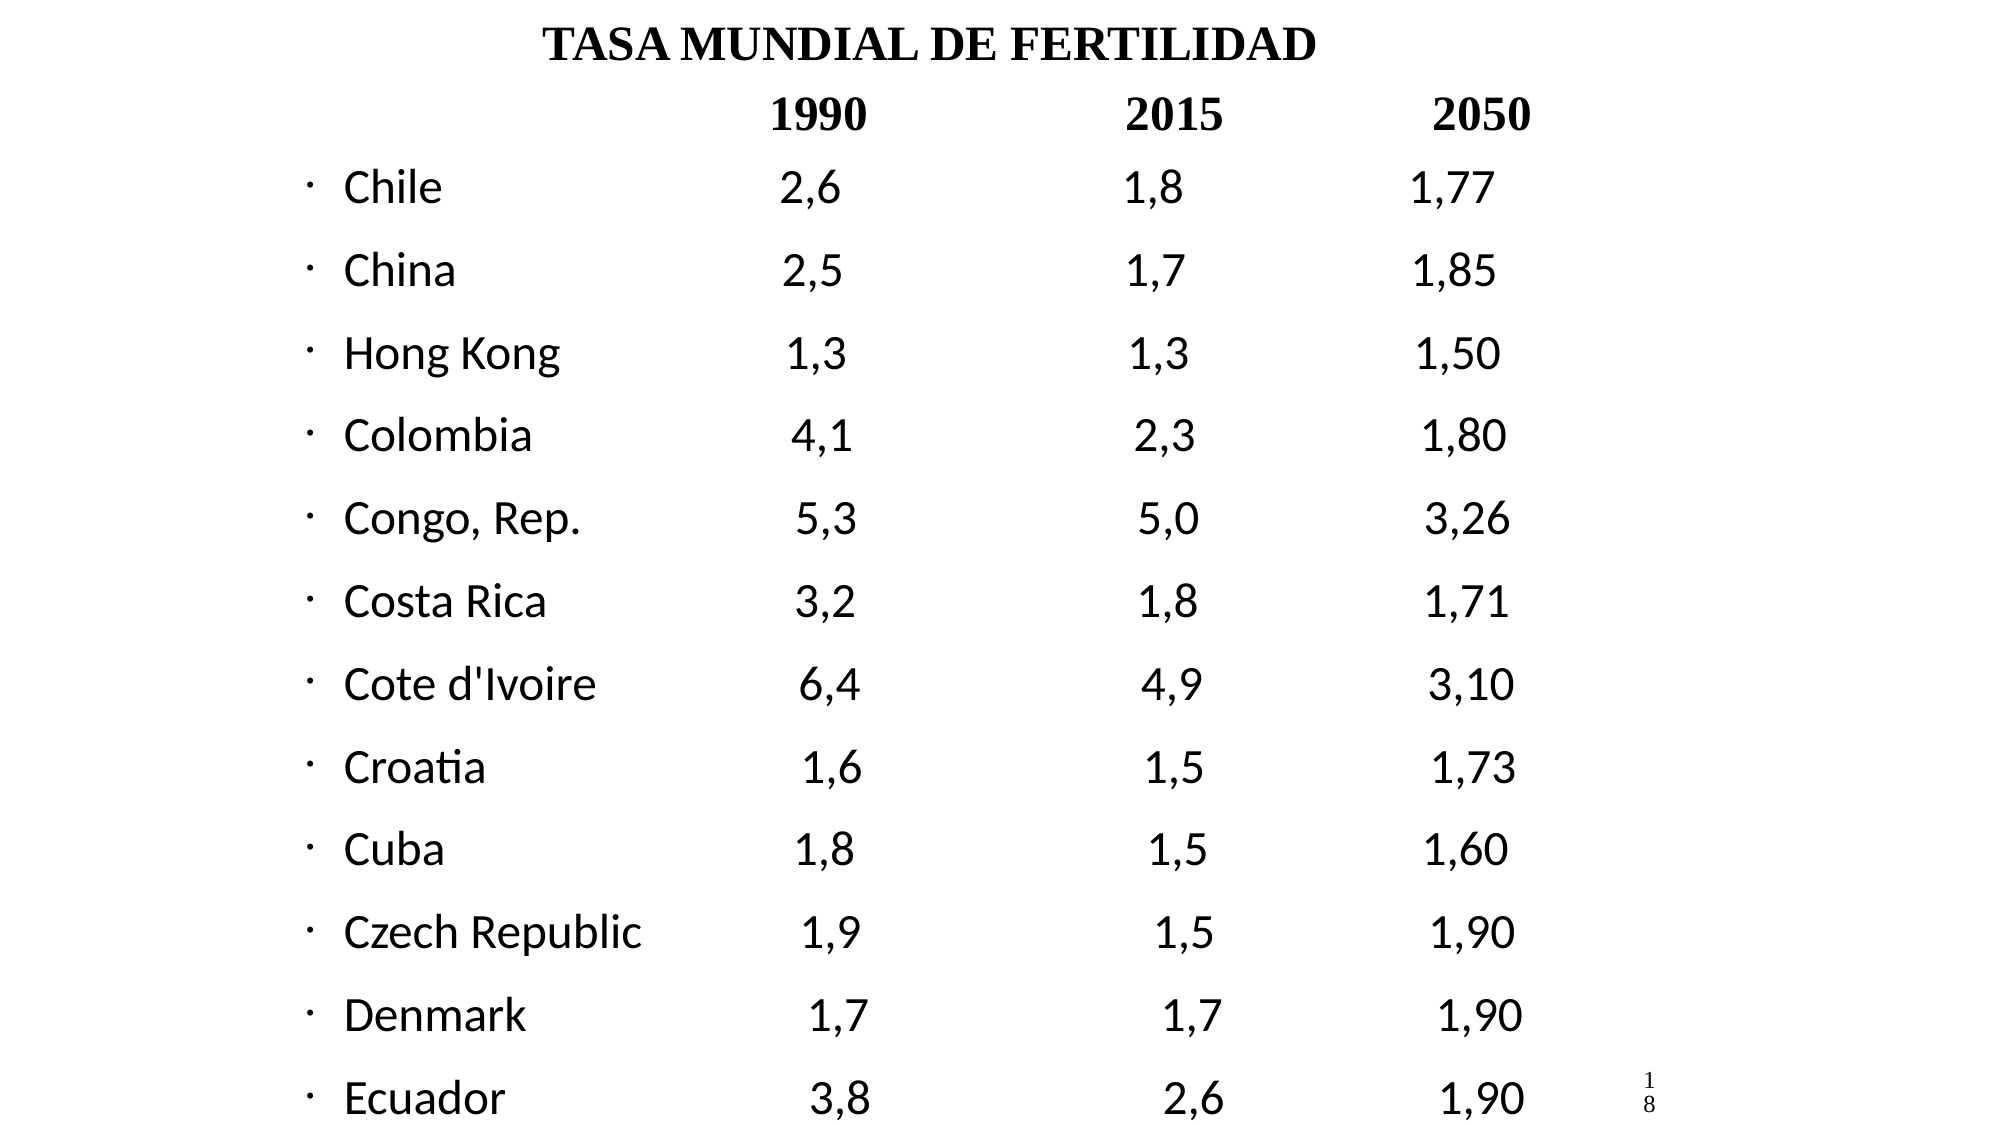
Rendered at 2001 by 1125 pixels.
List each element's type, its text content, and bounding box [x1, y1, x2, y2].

text_box TASA MUNDIAL DE FERTILIDAD 1990 2015 2050 [110, 3, 1750, 148]
list Chile 2,6 1,8 1,77 China 2,5 1,7 1,85 Hong Kong 1,3 1,3 1,50 Colombia 4,1 2,3 1,80 Congo, Rep. 5,3 5,0 3,26 Costa Rica 3,2 1,8 1,71 Cote d'Ivoire 6,4 4,9 3,10 Croatia 1,6 1,5 1,73 Cuba 1,8 1,5 1,60 Czech Republic 1,9 1,5 1,90 Denmark 1,7 1,7 1,90 Ecuador 3,8 2,6 1,90 [291, 153, 1729, 1125]
slide_number <número> [1628, 1056, 1675, 1125]
